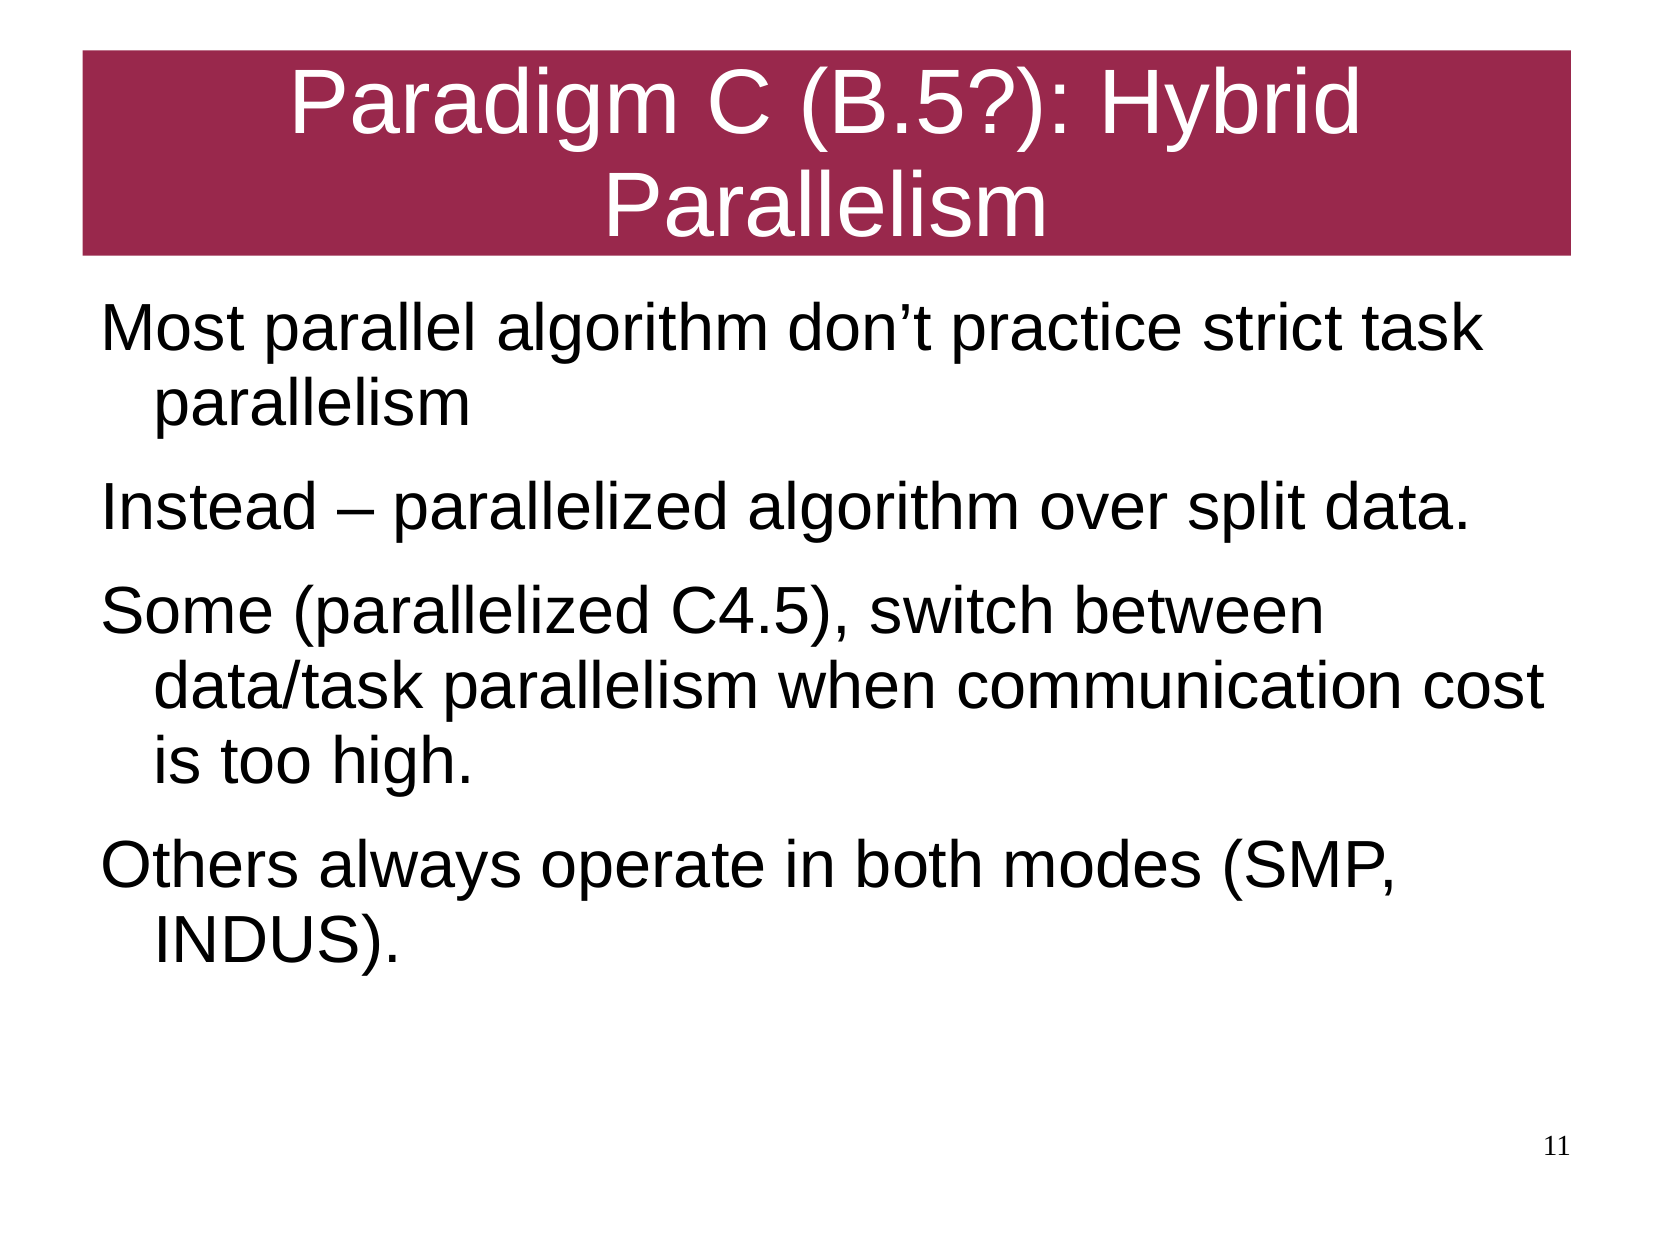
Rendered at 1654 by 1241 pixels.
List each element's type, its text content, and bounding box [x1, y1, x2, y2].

title Paradigm C (B.5?): Hybrid Parallelism [82, 50, 1571, 256]
list Most parallel algorithm don’t practice strict task parallelism Instead – parallelized algorithm over split data. Some (parallelized C4.5), switch between data/task parallelism when communication cost is too high. Others always operate in both modes (SMP, INDUS). [82, 290, 1571, 1094]
